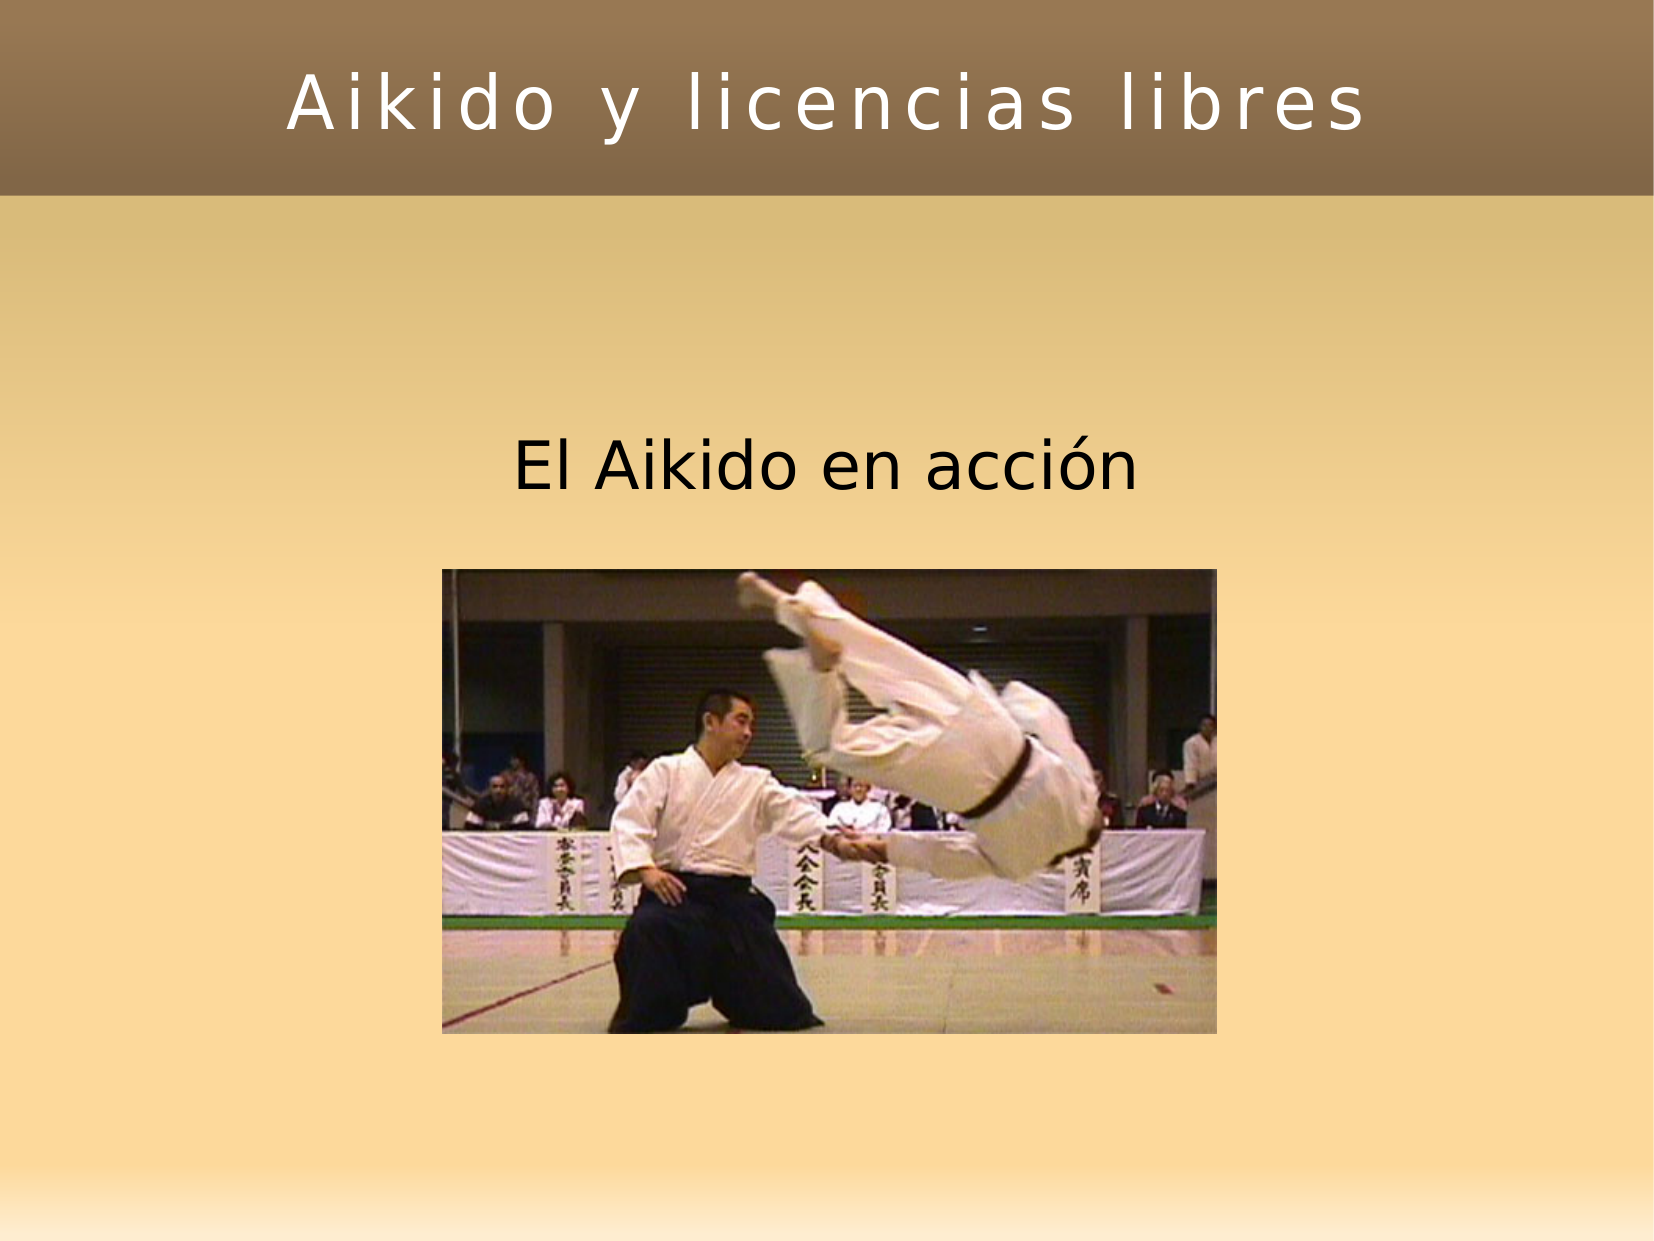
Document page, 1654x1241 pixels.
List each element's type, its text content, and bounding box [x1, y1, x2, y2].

title Aikido y licencias libres [59, 29, 1595, 178]
subtitle El Aikido en acción [82, 290, 1571, 1109]
picture [0, 0, 1654, 1241]
